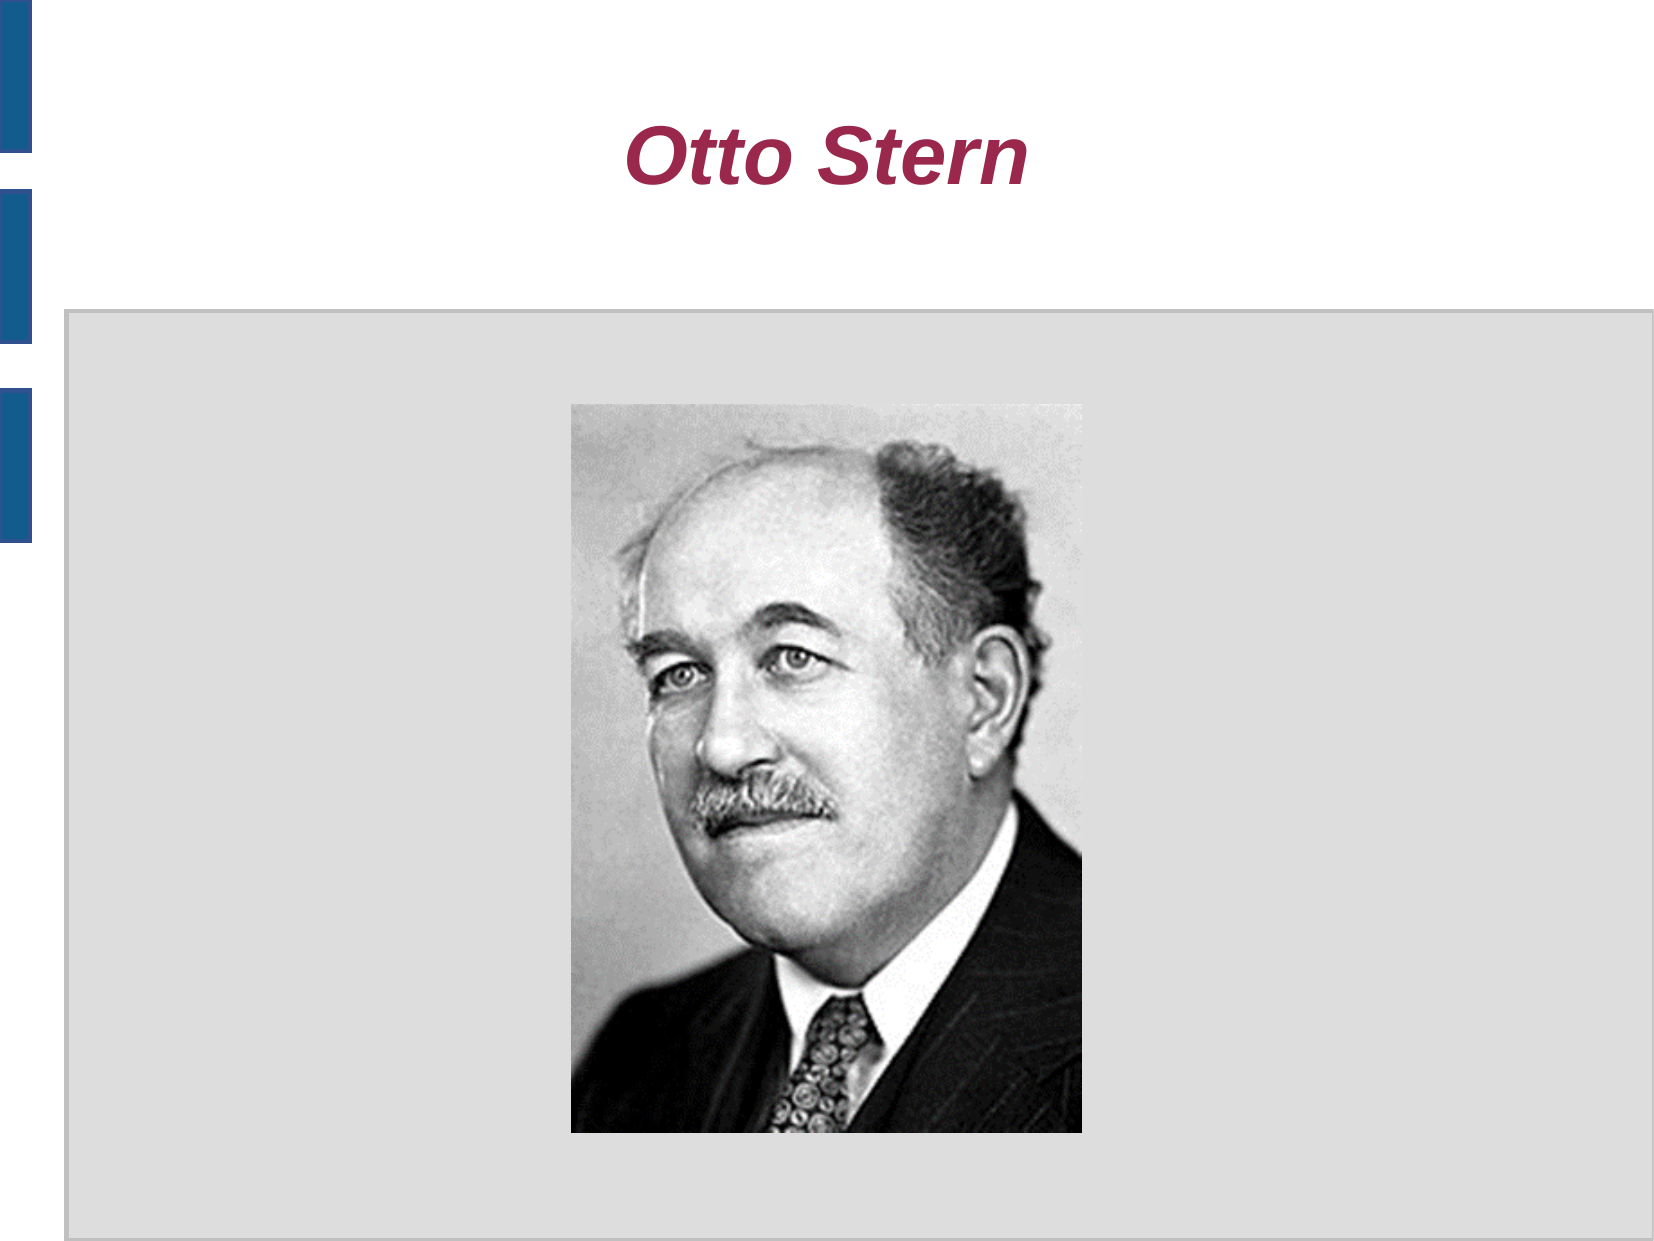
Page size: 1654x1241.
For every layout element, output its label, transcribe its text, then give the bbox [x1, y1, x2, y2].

picture [571, 404, 1082, 1133]
text_box Otto Stern [121, 47, 1533, 255]
